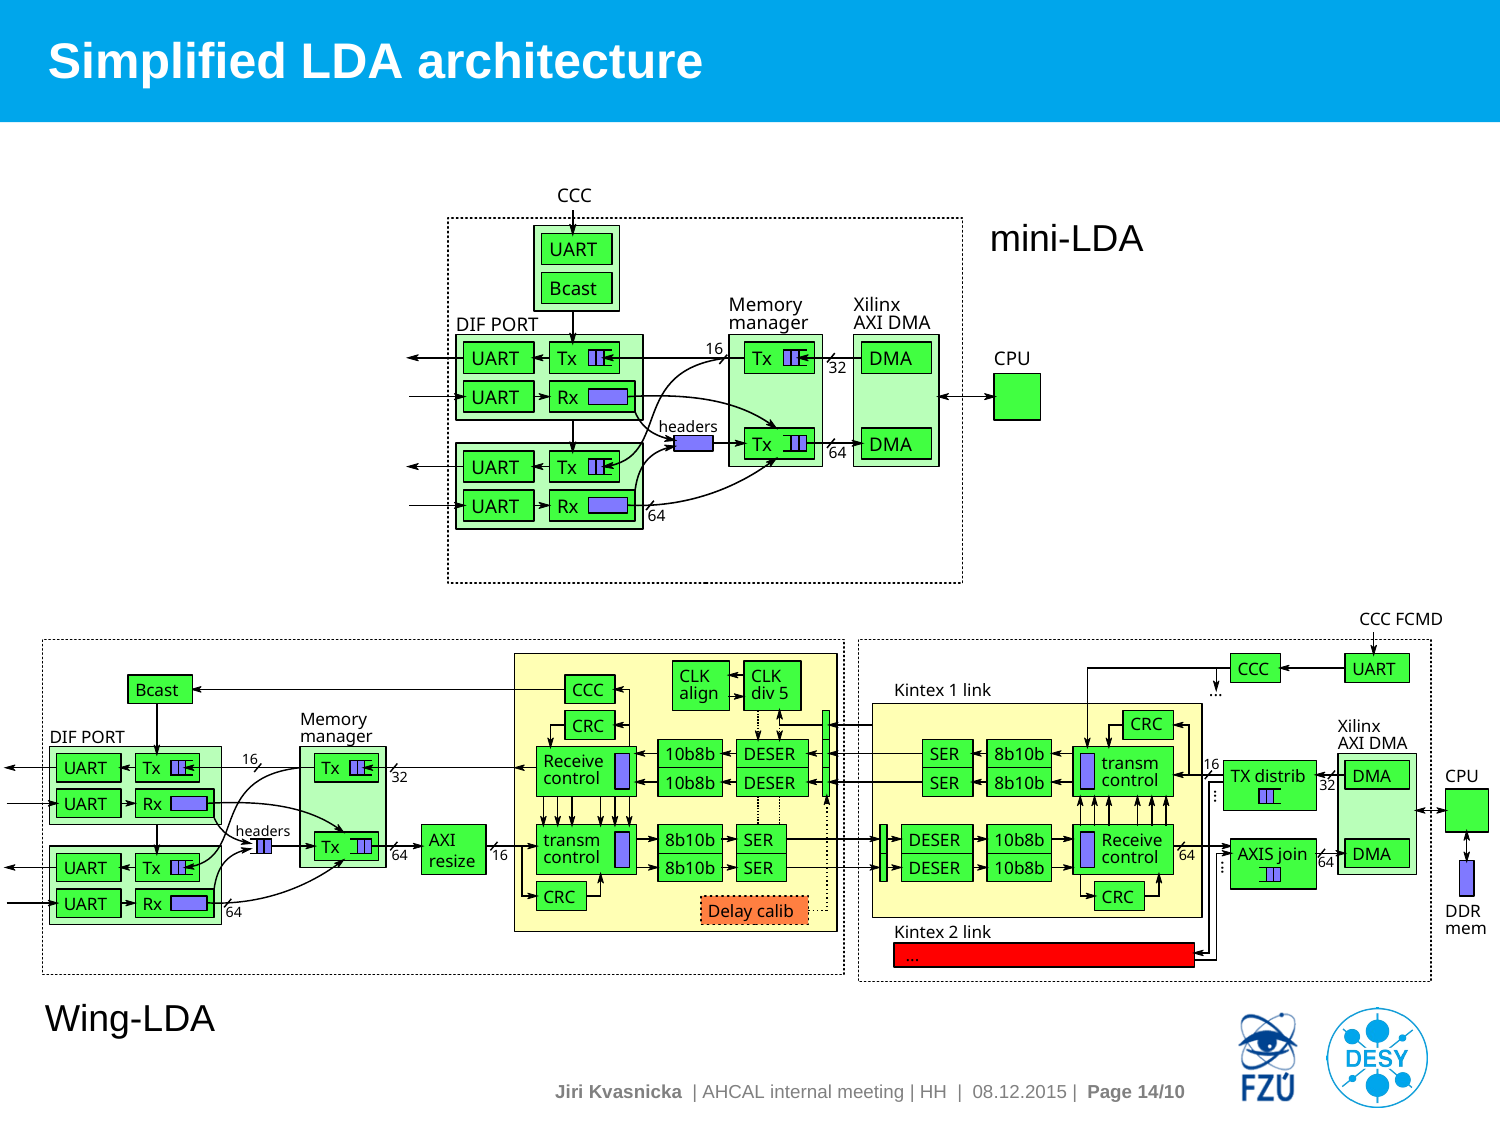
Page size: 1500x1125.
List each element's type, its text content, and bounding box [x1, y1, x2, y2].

picture [1215, 1004, 1321, 1110]
picture [1326, 1007, 1428, 1108]
text_box Wing-LDA [30, 990, 231, 1047]
picture [398, 179, 1051, 593]
text_box mini-LDA [975, 210, 1159, 267]
title Simplified LDA architecture [47, 16, 1446, 107]
picture [0, 604, 1497, 991]
